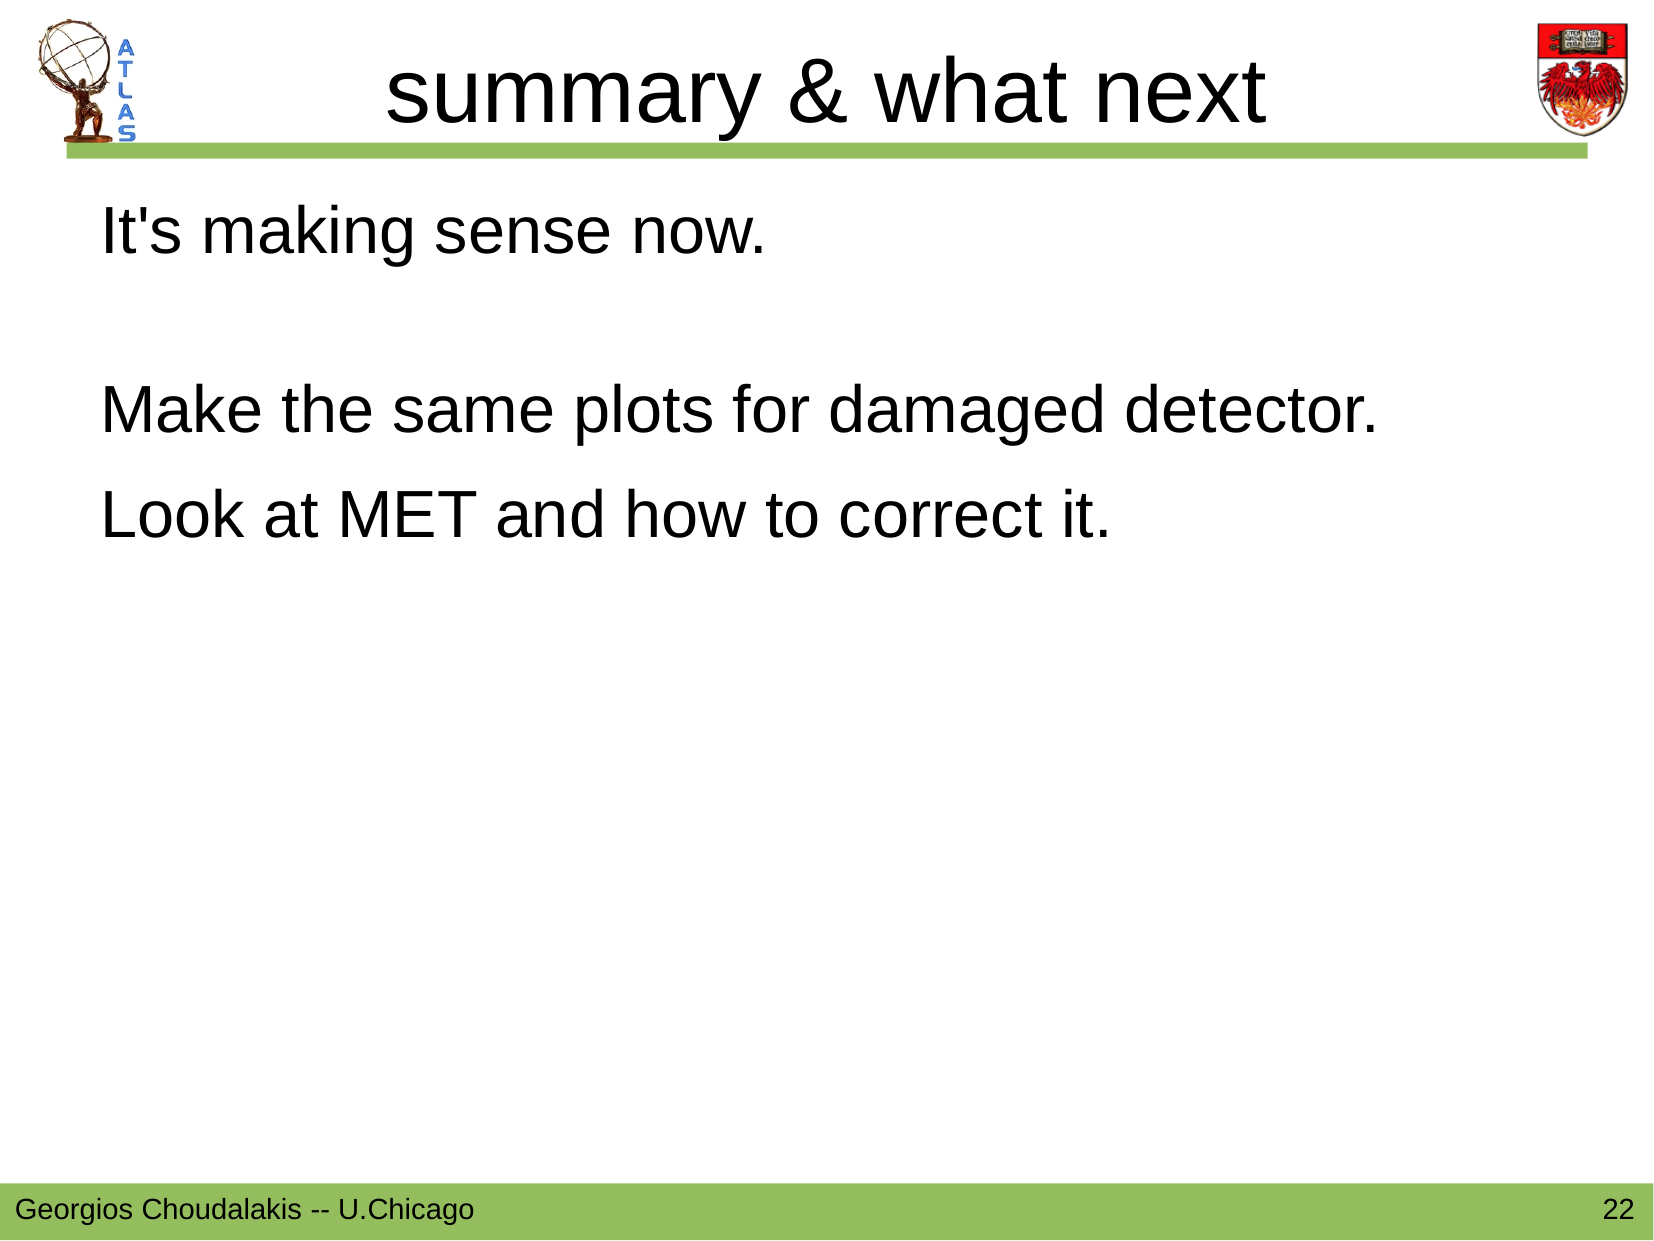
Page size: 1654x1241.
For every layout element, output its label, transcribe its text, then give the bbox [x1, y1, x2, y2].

picture [1571, 23, 1629, 137]
picture [2, 8, 172, 155]
list It's making sense now. Make the same plots for damaged detector. Look at MET and how to correct it. [82, 193, 1571, 1129]
title summary & what next [82, 19, 1571, 162]
